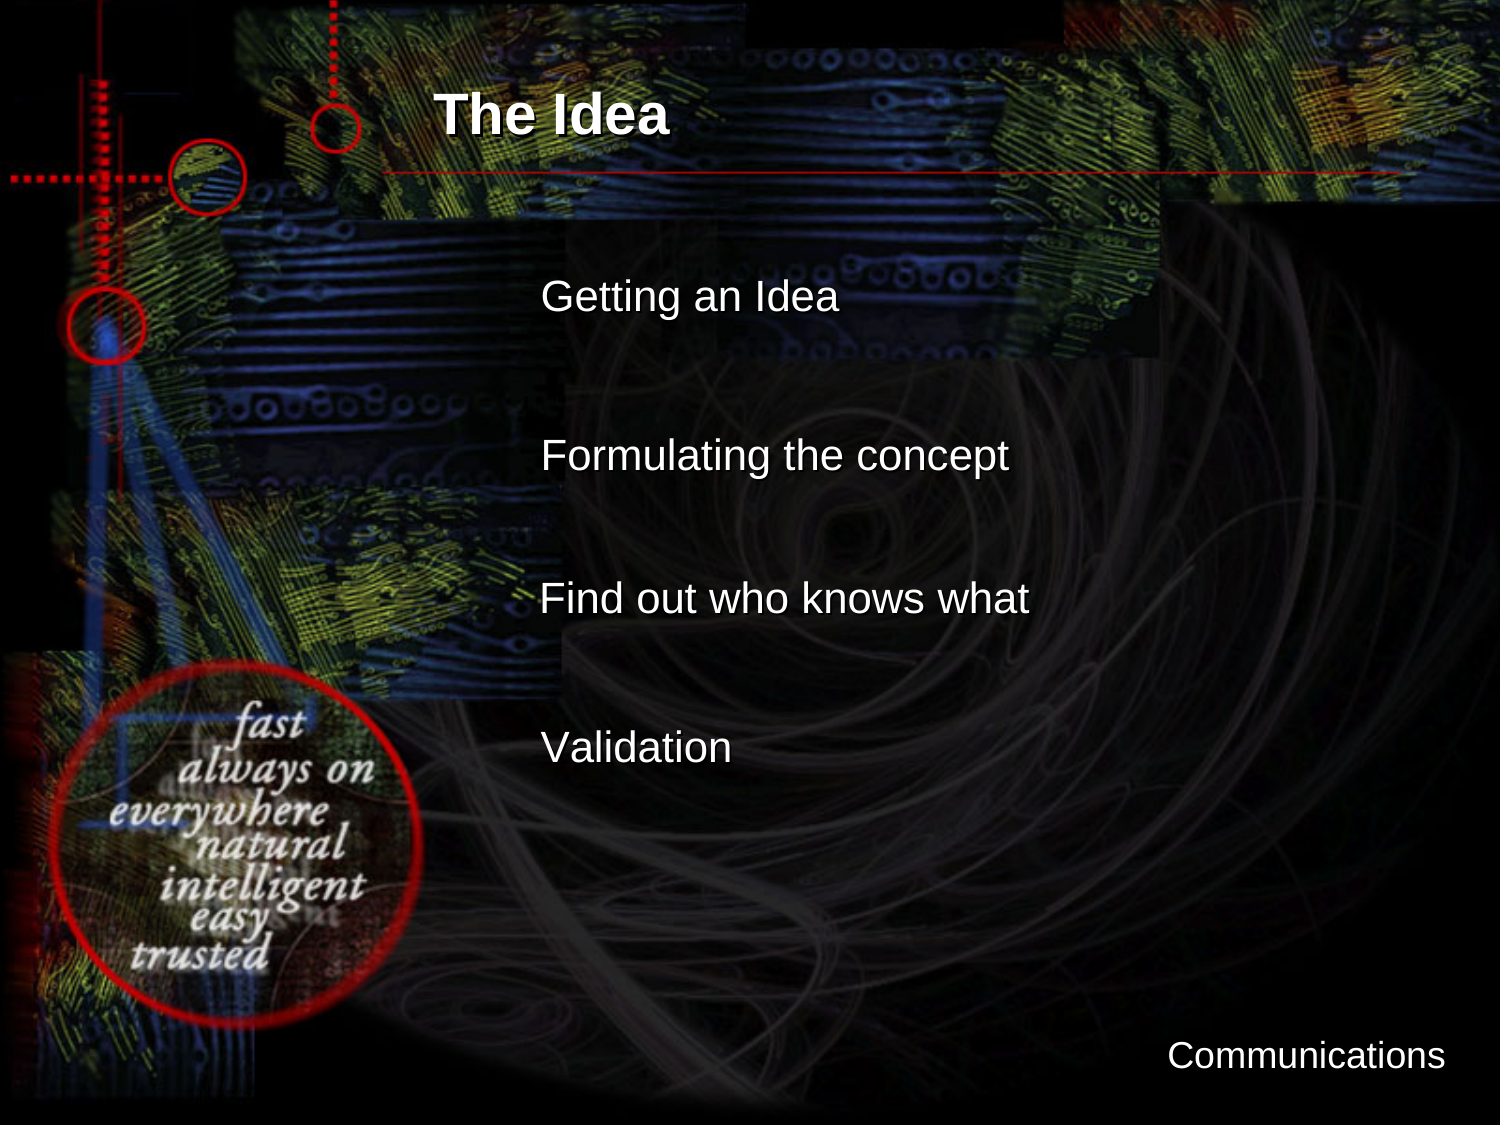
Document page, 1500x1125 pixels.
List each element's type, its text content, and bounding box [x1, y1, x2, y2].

list Getting an Idea [525, 260, 1423, 338]
list Find out who knows what [524, 563, 1314, 640]
list Validation [525, 711, 1315, 789]
text_box Communications [1167, 1031, 1475, 1074]
text_box [1119, 1034, 1456, 1091]
picture [0, 0, 1500, 1125]
title The Idea [418, 47, 1457, 178]
list Formulating the concept [525, 420, 1315, 497]
